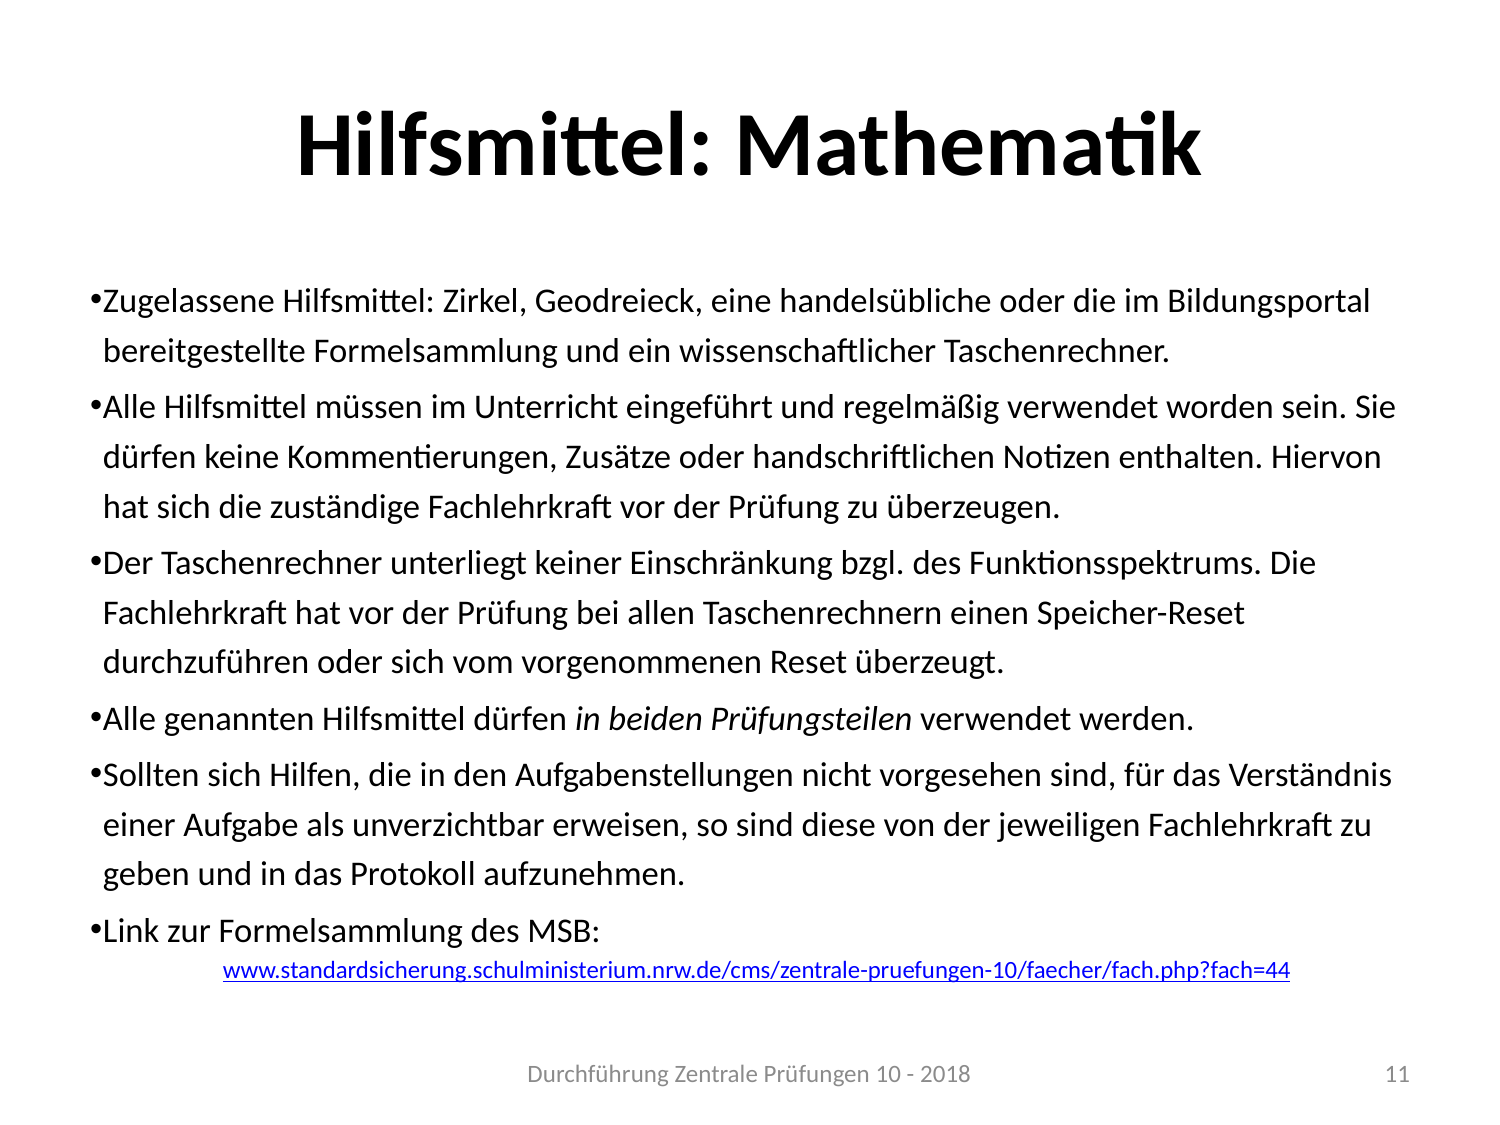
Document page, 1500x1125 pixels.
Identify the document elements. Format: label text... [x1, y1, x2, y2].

title Hilfsmittel: Mathematik [75, 45, 1425, 233]
footer Durchführung Zentrale Prüfungen 10 - 2018 [512, 1042, 988, 1103]
list Zugelassene Hilfsmittel: Zirkel, Geodreieck, eine handelsübliche oder die im Bildungsportal bereitgestellte Formelsammlung und ein wissenschaftlicher Taschenrechner. Alle Hilfsmittel müssen im Unterricht eingeführt und regelmäßig verwendet worden sein. Sie dürfen keine Kommentierungen, Zusätze oder handschriftlichen Notizen enthalten. Hiervon hat sich die zuständige Fachlehrkraft vor der Prüfung zu überzeugen. Der Taschenrechner unterliegt keiner Einschränkung bzgl. des Funktionsspektrums. Die Fachlehrkraft hat vor der Prüfung bei allen Taschenrechnern einen Speicher-Reset durchzuführen oder sich vom vorgenommenen Reset überzeugt. Alle genannten Hilfsmittel dürfen in beiden Prüfungsteilen verwendet werden. Sollten sich Hilfen, die in den Aufgabenstellungen nicht vorgesehen sind, für das Verständnis einer Aufgabe als unverzichtbar erweisen, so sind diese von der jeweiligen Fachlehrkraft zu geben und in das Protokoll aufzunehmen. Link zur Formelsammlung des MSB: www.standardsicherung.schulministerium.nrw.de/cms/zentrale-pruefungen-10/faecher/fach.php?fach=44 [75, 262, 1424, 1059]
slide_number <Foliennummer> [1074, 1042, 1425, 1103]
